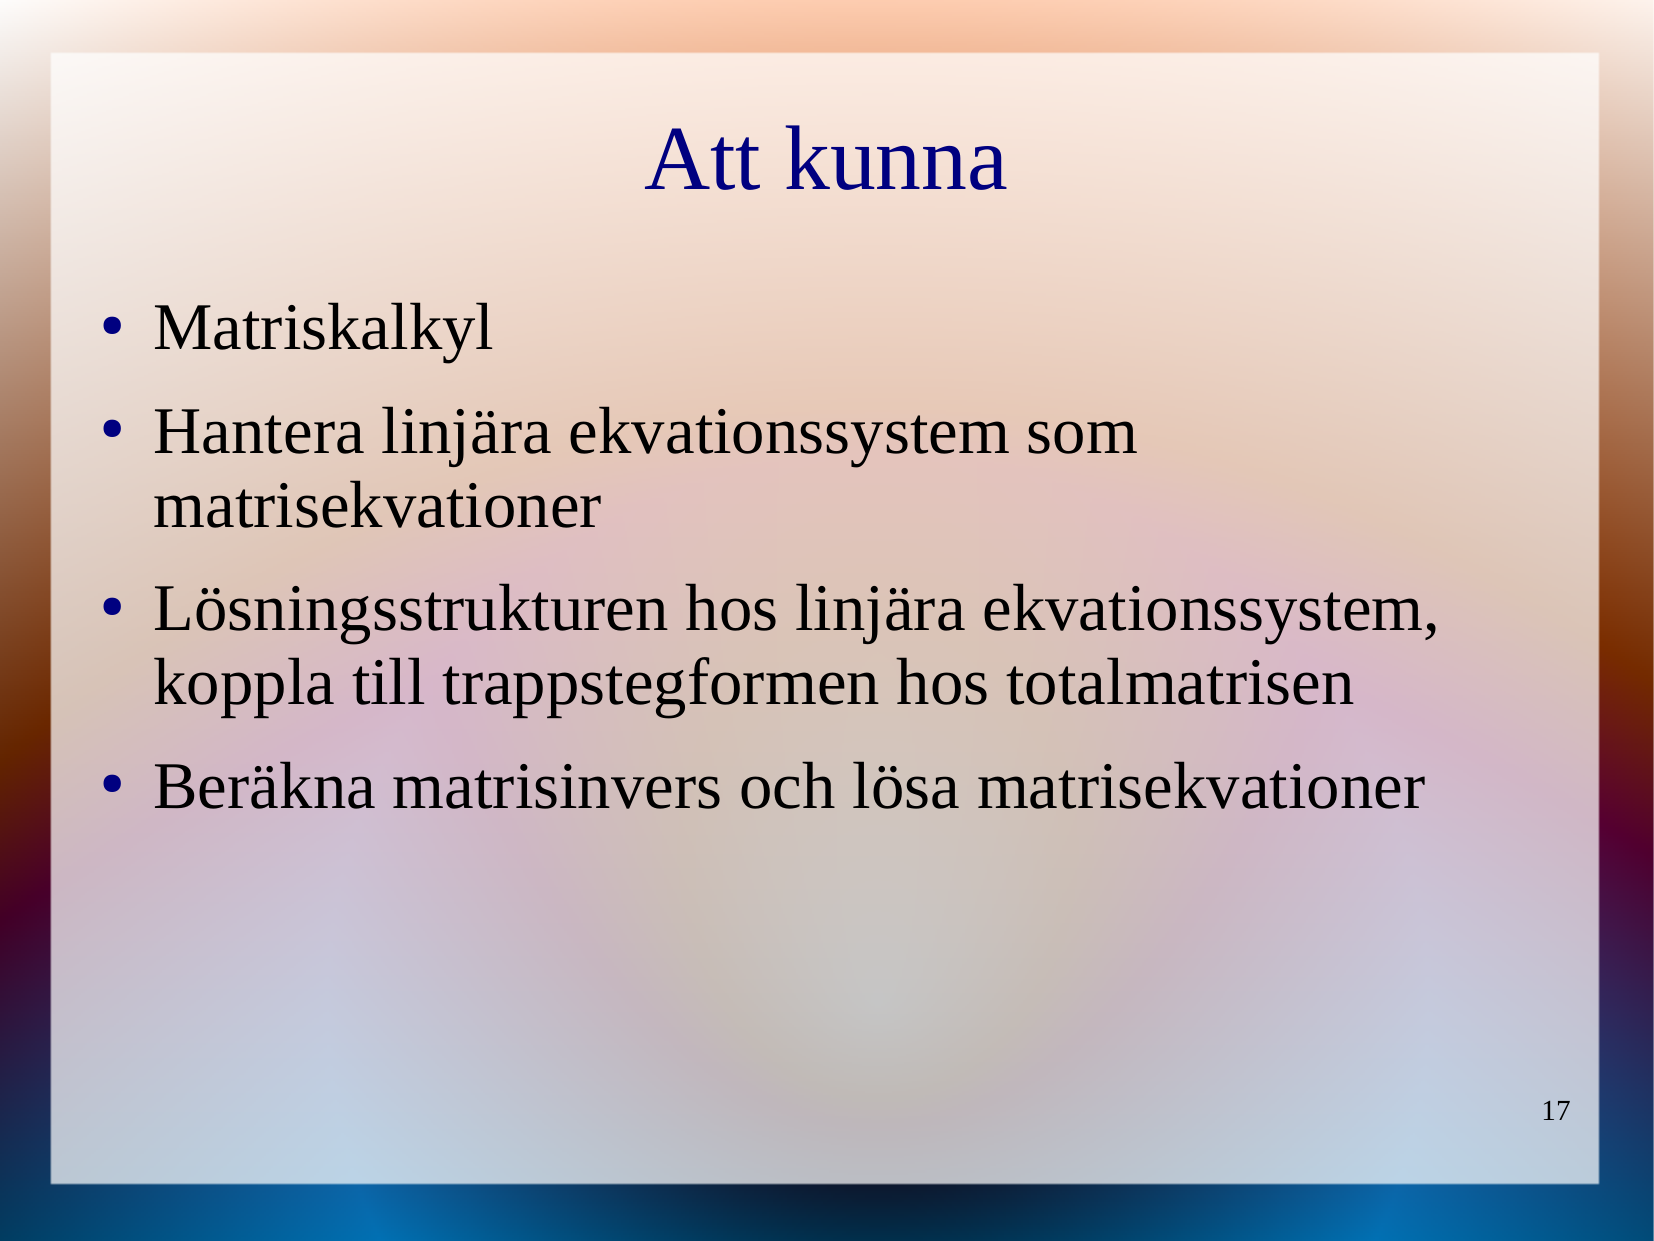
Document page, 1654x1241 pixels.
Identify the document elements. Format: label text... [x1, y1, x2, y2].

picture [0, 0, 1654, 1241]
list Matriskalkyl Hantera linjära ekvationssystem som matrisekvationer Lösningsstrukturen hos linjära ekvationssystem, koppla till trappstegformen hos totalmatrisen Beräkna matrisinvers och lösa matrisekvationer [82, 290, 1571, 1019]
title Att kunna [82, 62, 1571, 256]
